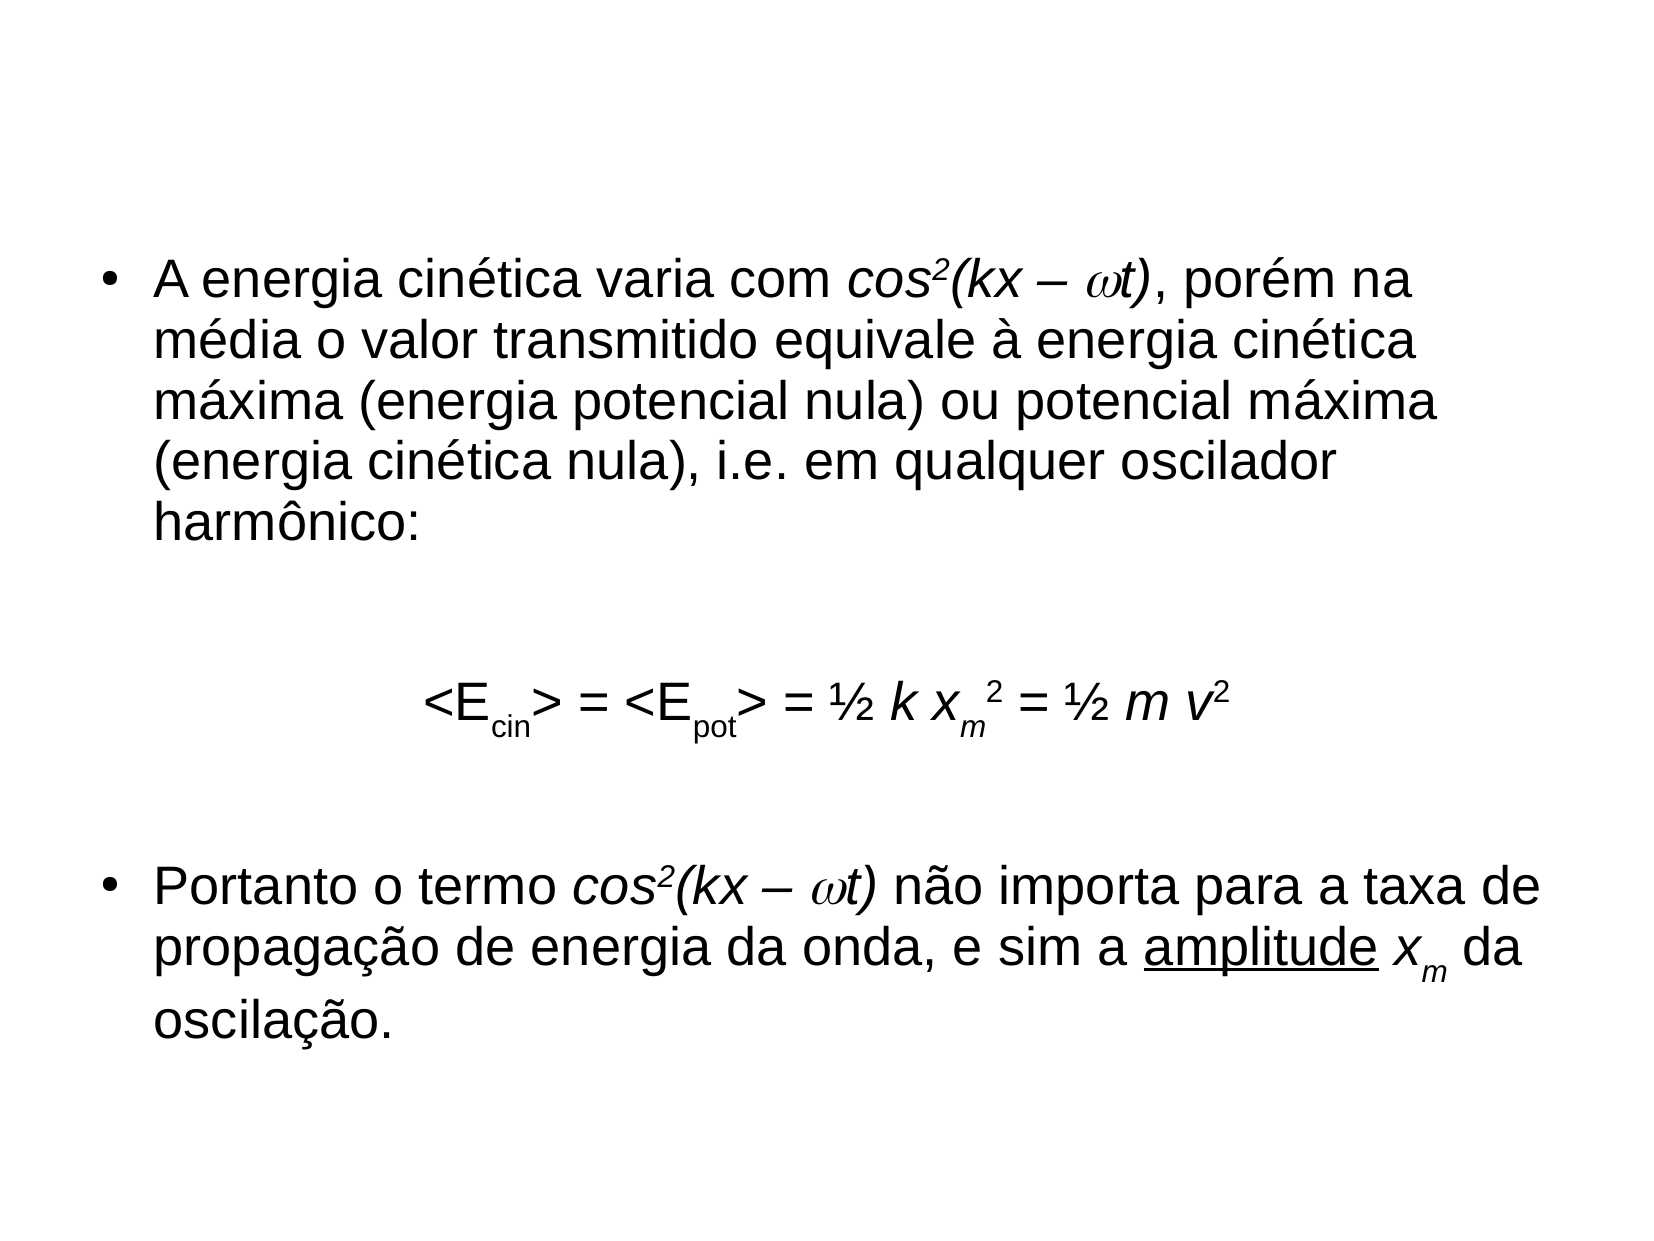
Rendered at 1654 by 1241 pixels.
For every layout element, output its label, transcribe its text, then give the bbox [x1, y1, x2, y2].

list A energia cinética varia com cos2(kx – wt), porém na média o valor transmitido equivale à energia cinética máxima (energia potencial nula) ou potencial máxima (energia cinética nula), i.e. em qualquer oscilador harmônico: <Ecin> = <Epot> = ½ k xm2 = ½ m v2 Portanto o termo cos2(kx – wt) não importa para a taxa de propagação de energia da onda, e sim a amplitude xm da oscilação. [82, 248, 1571, 1099]
